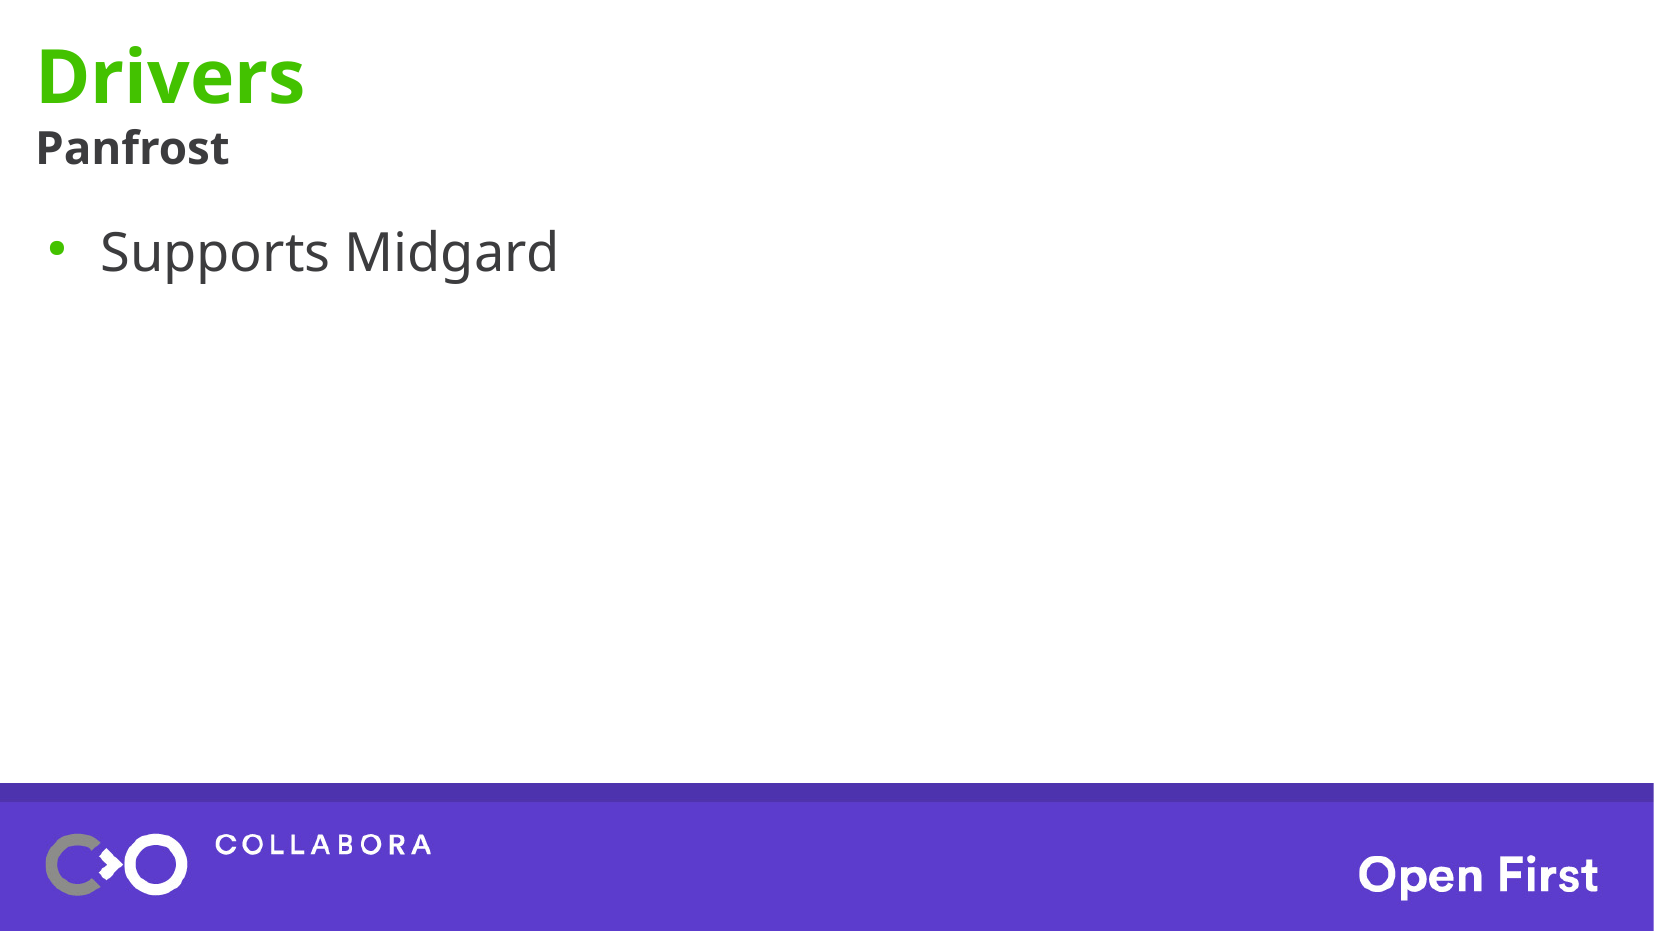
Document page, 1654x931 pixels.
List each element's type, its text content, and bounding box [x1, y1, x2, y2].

picture [0, 0, 1654, 931]
title Drivers Panfrost [35, 28, 1608, 193]
list Supports Midgard [29, 207, 1602, 851]
